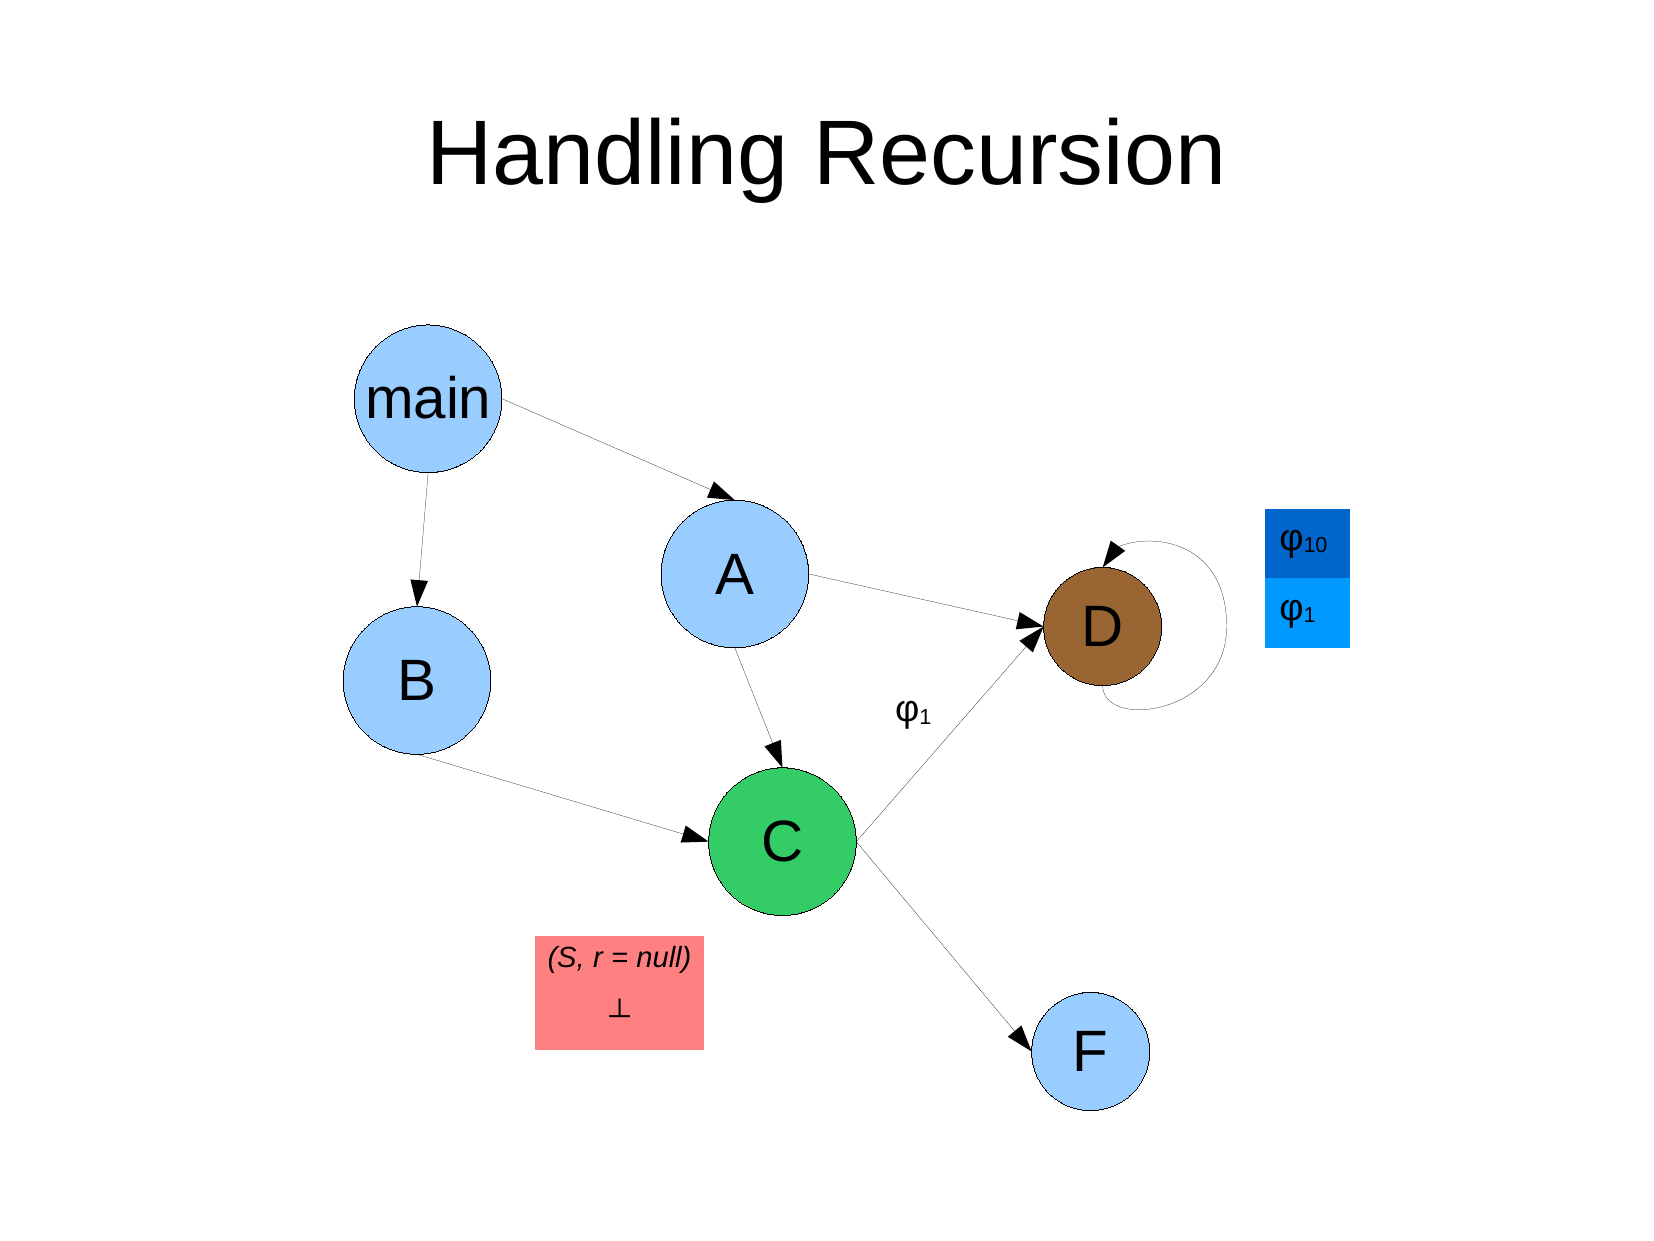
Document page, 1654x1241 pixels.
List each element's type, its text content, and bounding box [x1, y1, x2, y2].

table_header (S, r = null) [535, 936, 704, 993]
text_box main [354, 324, 502, 473]
table_cell φ1 [1265, 578, 1350, 648]
text_box D [1043, 567, 1162, 686]
title Handling Recursion [82, 49, 1571, 257]
text_box F [1031, 992, 1150, 1111]
text_box φ1 [938, 739, 947, 750]
text_box φ1 [880, 680, 947, 750]
table_header φ10 [1265, 509, 1350, 578]
text_box B [343, 606, 491, 755]
text_box A [661, 500, 809, 648]
table_cell ┴ [535, 993, 704, 1050]
text_box C [708, 767, 857, 916]
